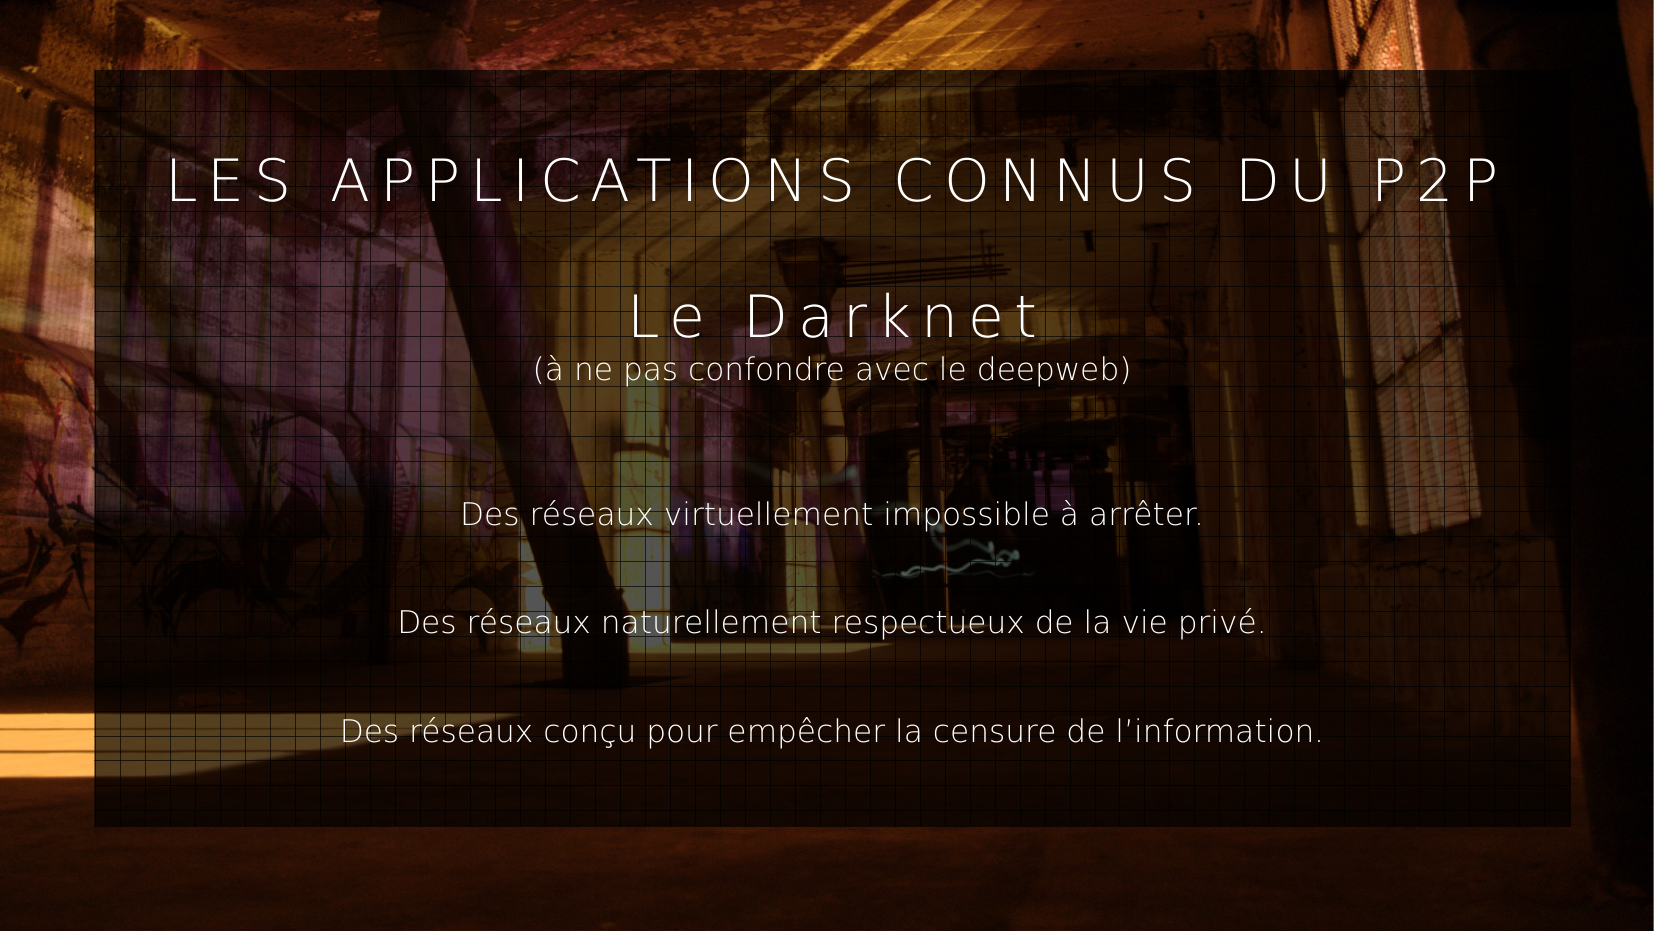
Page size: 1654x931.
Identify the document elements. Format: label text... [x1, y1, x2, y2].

picture [0, 0, 1654, 931]
text_box LES APPLICATIONS CONNUS DU P2P Le Darknet (à ne pas confondre avec le deepweb) Des réseaux virtuellement impossible à arrêter. Des réseaux naturellement respectueux de la vie privé. Des réseaux conçu pour empêcher la censure de l’information. [94, 70, 1571, 827]
